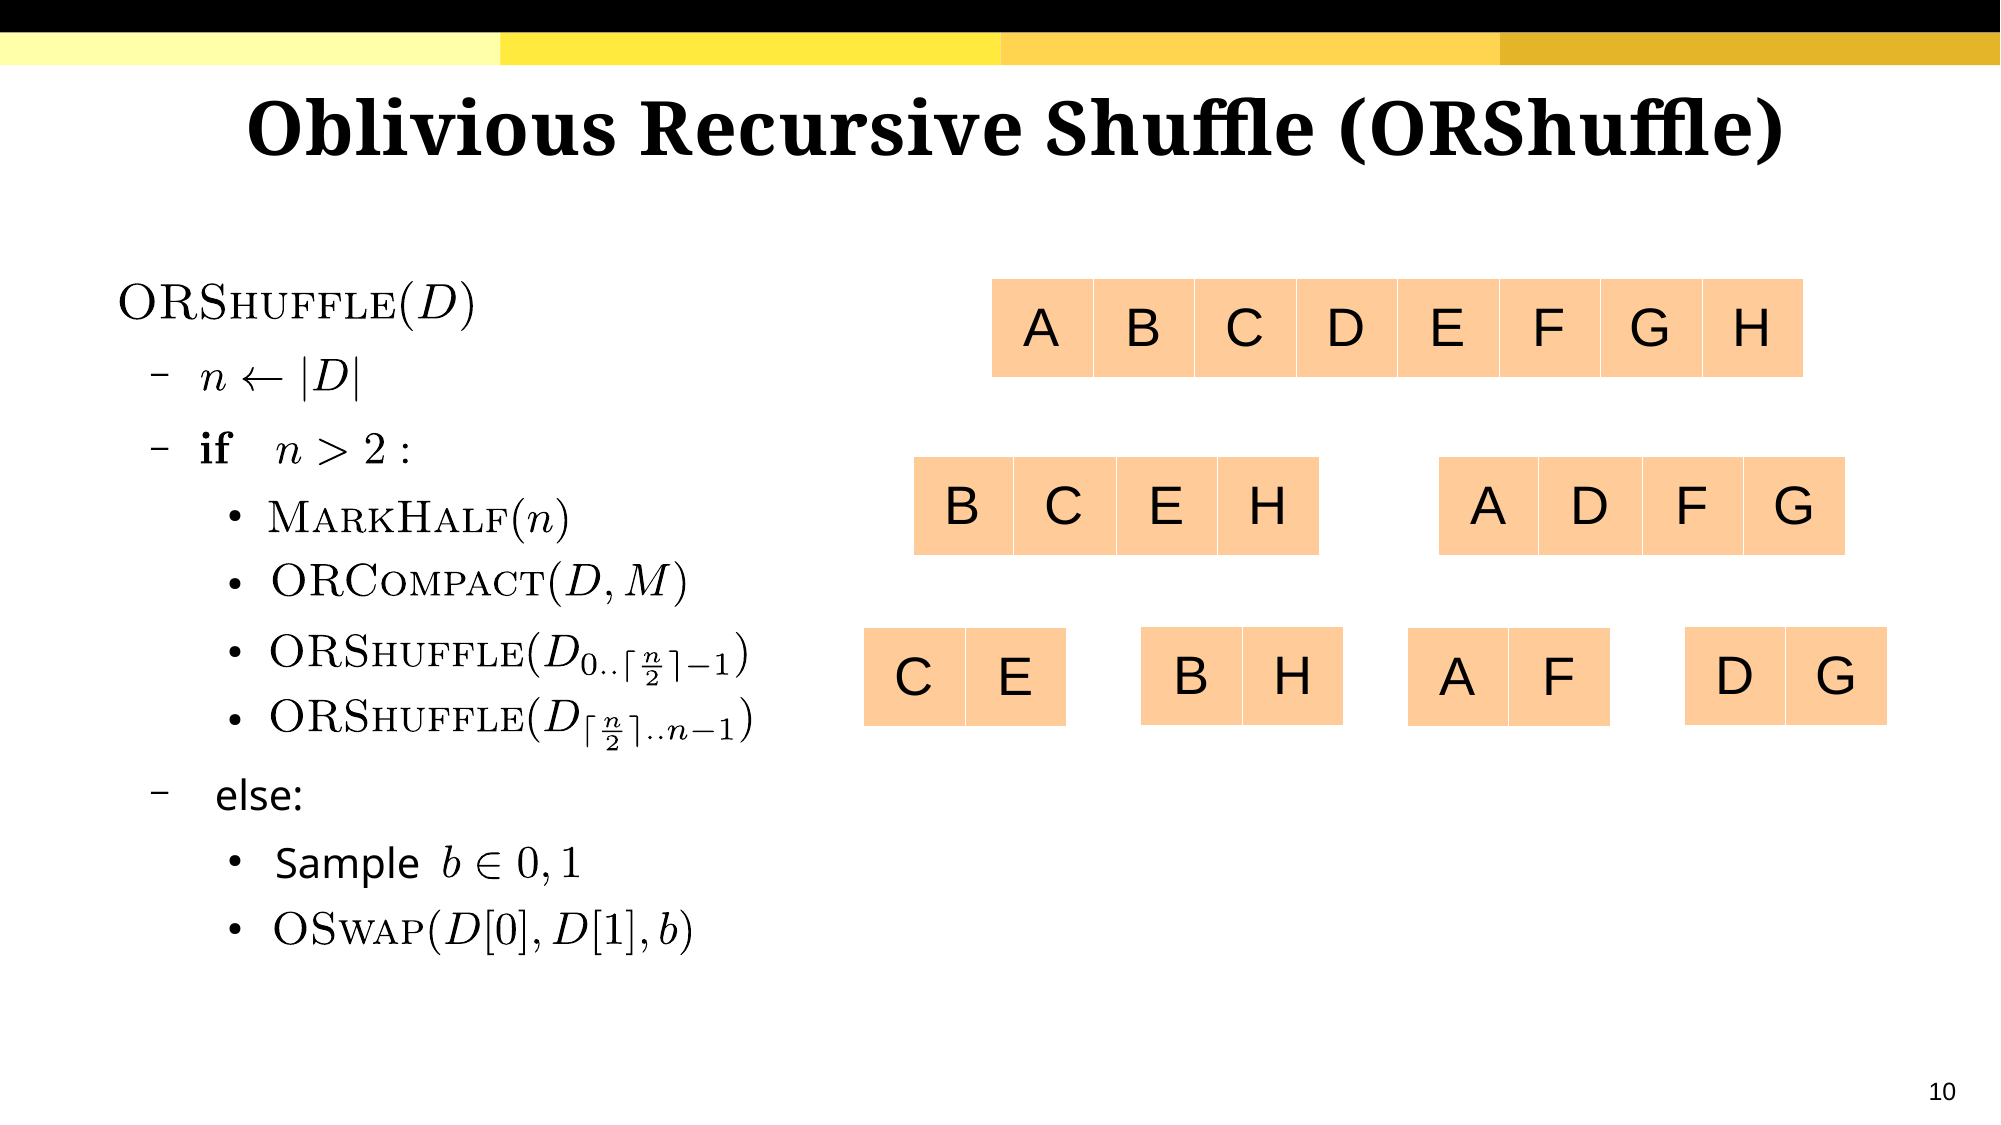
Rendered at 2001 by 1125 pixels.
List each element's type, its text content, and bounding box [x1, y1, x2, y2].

text_box [271, 561, 686, 607]
table_header F [1643, 457, 1743, 555]
text_box [201, 356, 358, 402]
text_box [200, 431, 408, 466]
table_header C [864, 628, 965, 726]
table_header B [1141, 627, 1242, 725]
table_header A [1439, 457, 1538, 555]
table_header H [1218, 457, 1319, 555]
table_header F [1509, 628, 1610, 726]
text_box [273, 909, 692, 956]
text_box [118, 281, 473, 331]
table_header G [1786, 627, 1887, 725]
table_header H [1243, 627, 1343, 725]
text_box 10 [1913, 1069, 1972, 1113]
title Oblivious Recursive Shuffle (ORShuffle) [48, 59, 1985, 207]
list else: Sample [47, 259, 1946, 1067]
table_header D [1685, 627, 1785, 725]
text_box [268, 497, 568, 544]
table_header A [1408, 628, 1508, 726]
table_header E [1117, 457, 1217, 555]
table_header G [1744, 457, 1845, 555]
text_box [443, 845, 579, 886]
table_header E [966, 628, 1066, 726]
table_header C [1014, 457, 1116, 555]
table_header B [914, 457, 1013, 555]
table_header D [1539, 457, 1642, 555]
text_box [269, 631, 747, 686]
text_box [269, 696, 752, 751]
